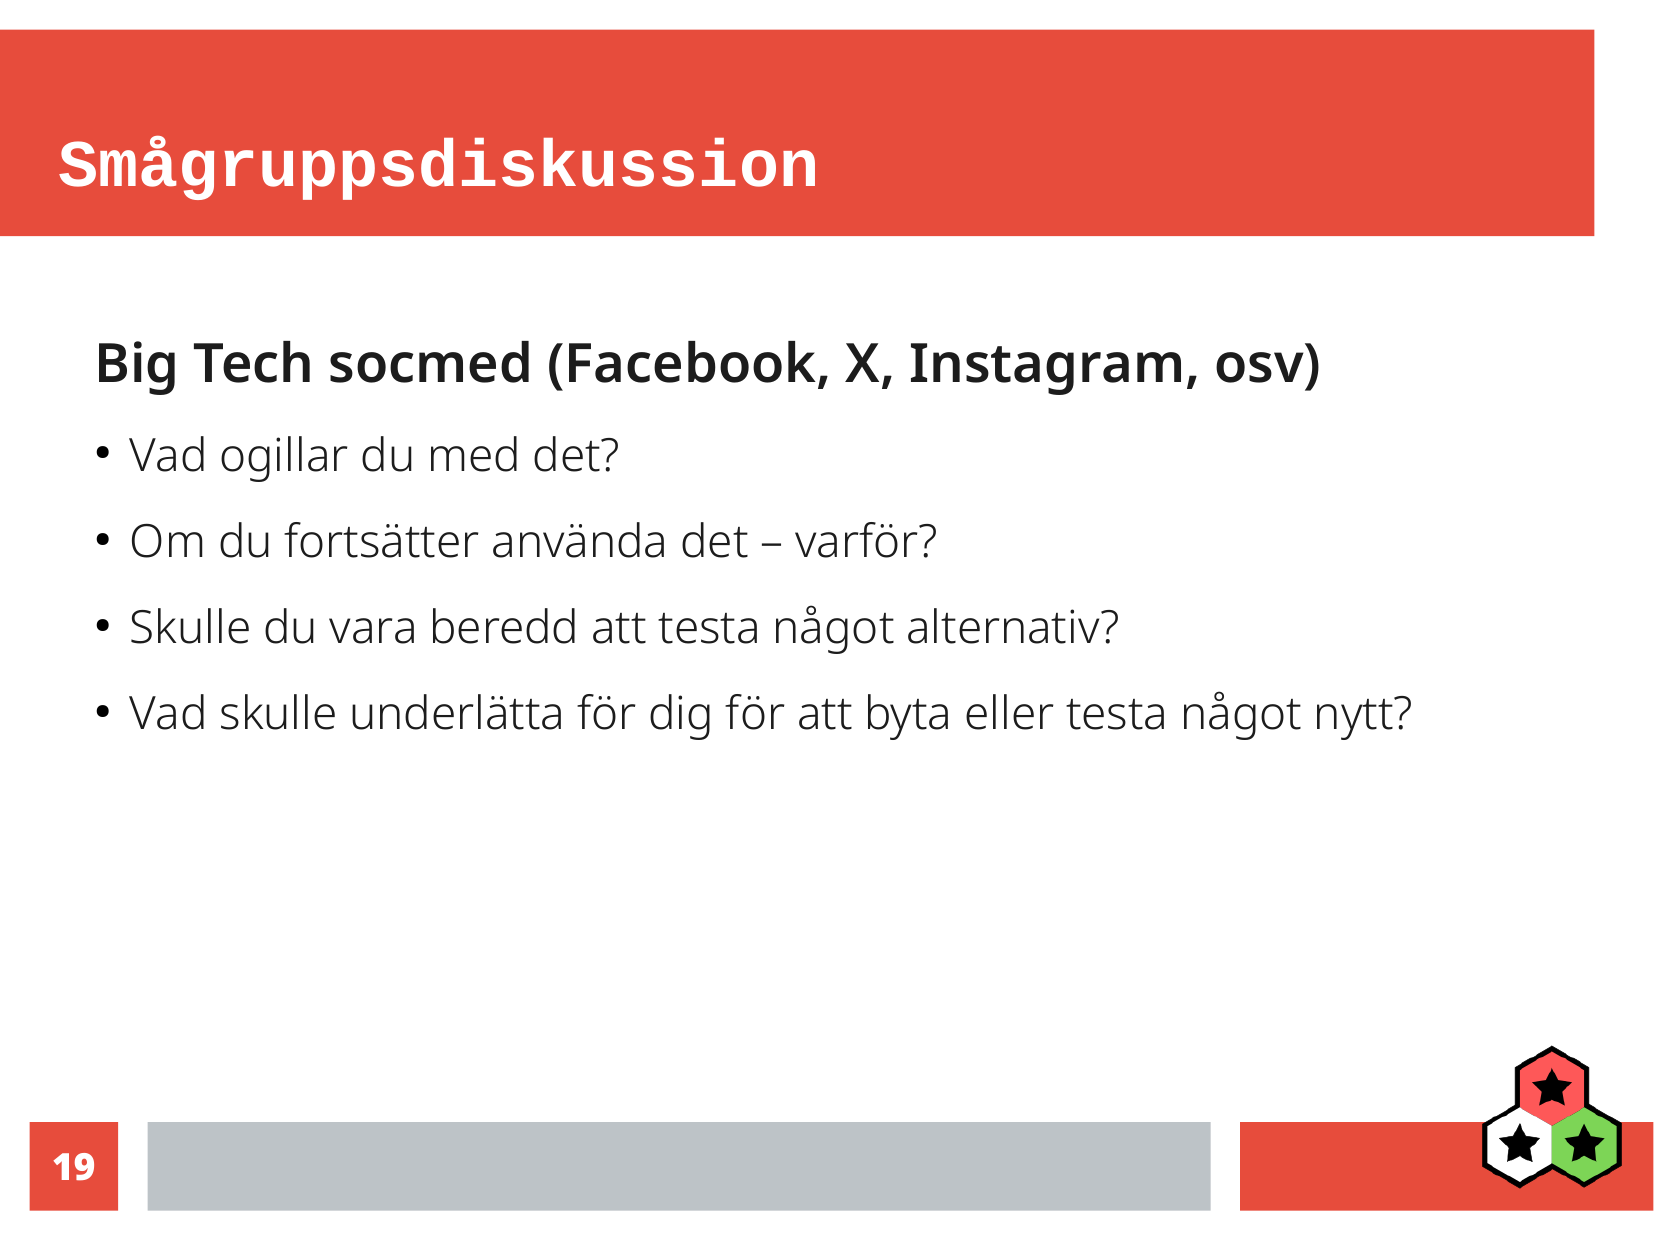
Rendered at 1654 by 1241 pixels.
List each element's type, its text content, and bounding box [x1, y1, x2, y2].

picture [1463, 1028, 1640, 1205]
list Big Tech socmed (Facebook, X, Instagram, osv) Vad ogillar du med det? Om du fortsätter använda det – varför? Skulle du vara beredd att testa något alternativ? Vad skulle underlätta för dig för att byta eller testa något nytt? [59, 324, 1565, 1093]
title Smågruppsdiskussion [59, 59, 1595, 207]
